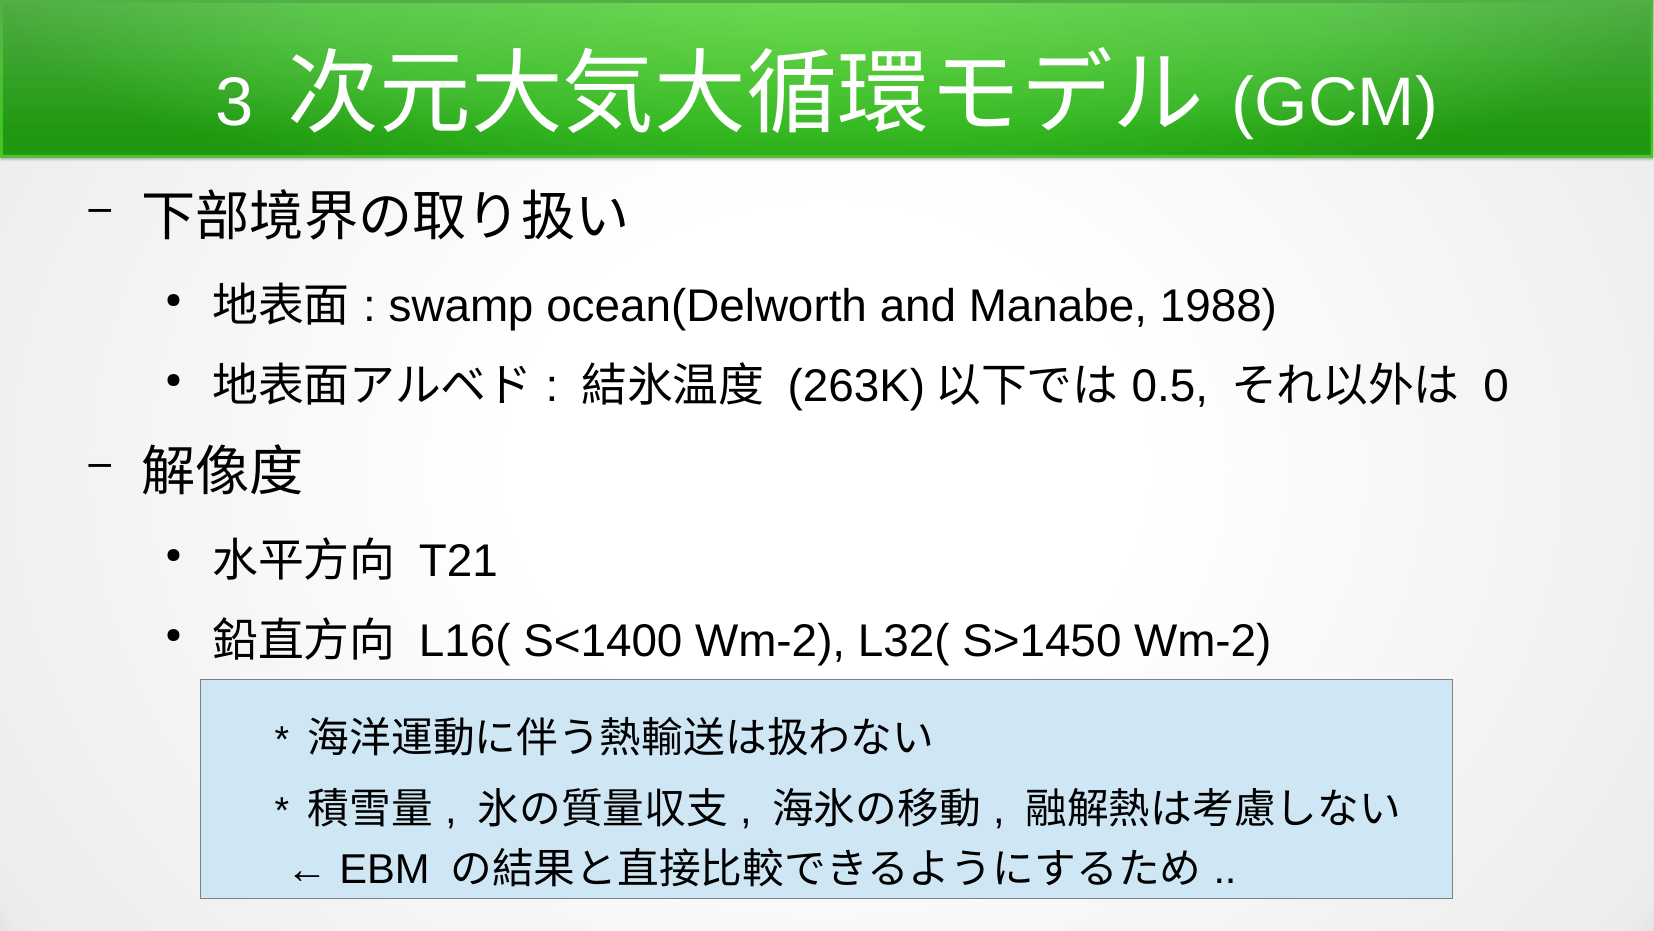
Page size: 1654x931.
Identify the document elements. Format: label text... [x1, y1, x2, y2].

text_box * 海洋運動に伴う熱輸送は扱わない [259, 696, 1654, 815]
list 下部境界の取り扱い 地表面: swamp ocean(Delworth and Manabe, 1988) 地表面アルベド: 結氷温度 (263K)以下では0.5, それ以外は 0 解像度 水平方向 T21 鉛直方向 L16( S<1400 Wm-2), L32( S>1450 Wm-2) [0, 94, 1654, 893]
text_box * 積雪量, 氷の質量収支, 海氷の移動, 融解熱は考慮しない ← EBM の結果と直接比較できるようにするため.. [259, 815, 1654, 886]
title 3 次元大気大循環モデル(GCM) [82, 32, 1571, 94]
text_box [200, 679, 1453, 899]
